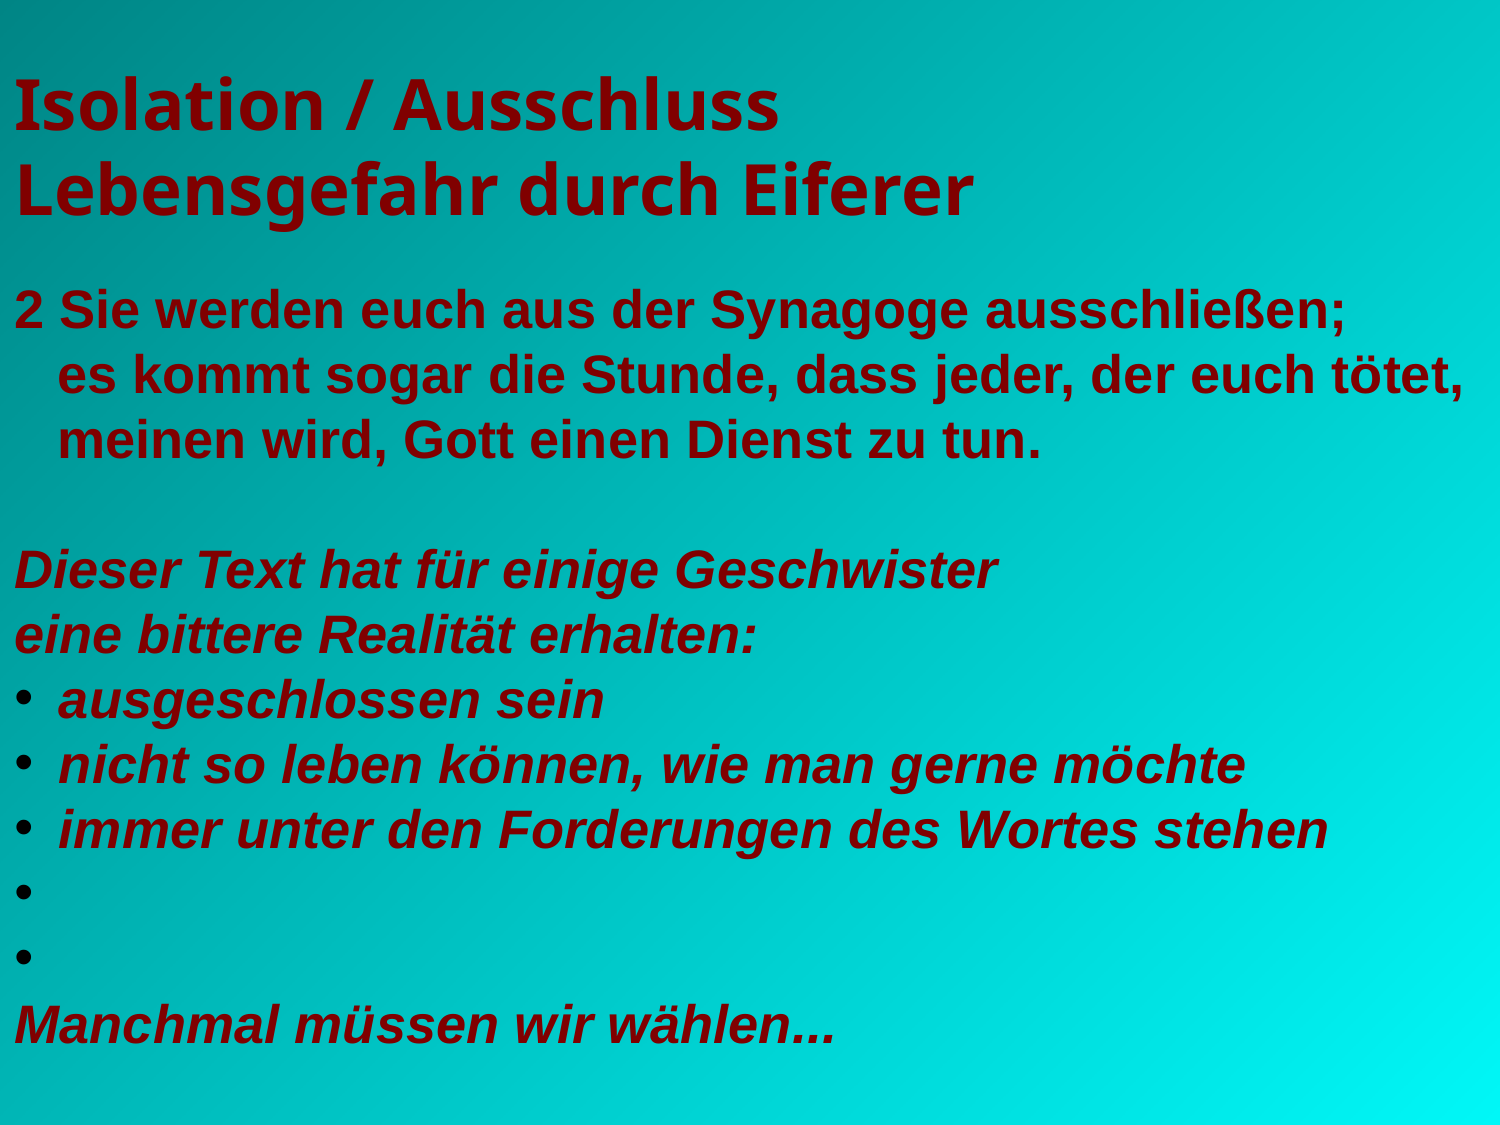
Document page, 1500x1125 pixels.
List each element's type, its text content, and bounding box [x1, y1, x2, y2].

text_box Isolation / Ausschluss Lebensgefahr durch Eiferer 2 Sie werden euch aus der Synagoge ausschließen; es kommt sogar die Stunde, dass jeder, der euch tötet, meinen wird, Gott einen Dienst zu tun. Dieser Text hat für einige Geschwister eine bittere Realität erhalten: ausgeschlossen sein nicht so leben können, wie man gerne möchte immer unter den Forderungen des Wortes stehen Manchmal müssen wir wählen... [0, 52, 1494, 1073]
picture [0, 0, 1500, 1125]
